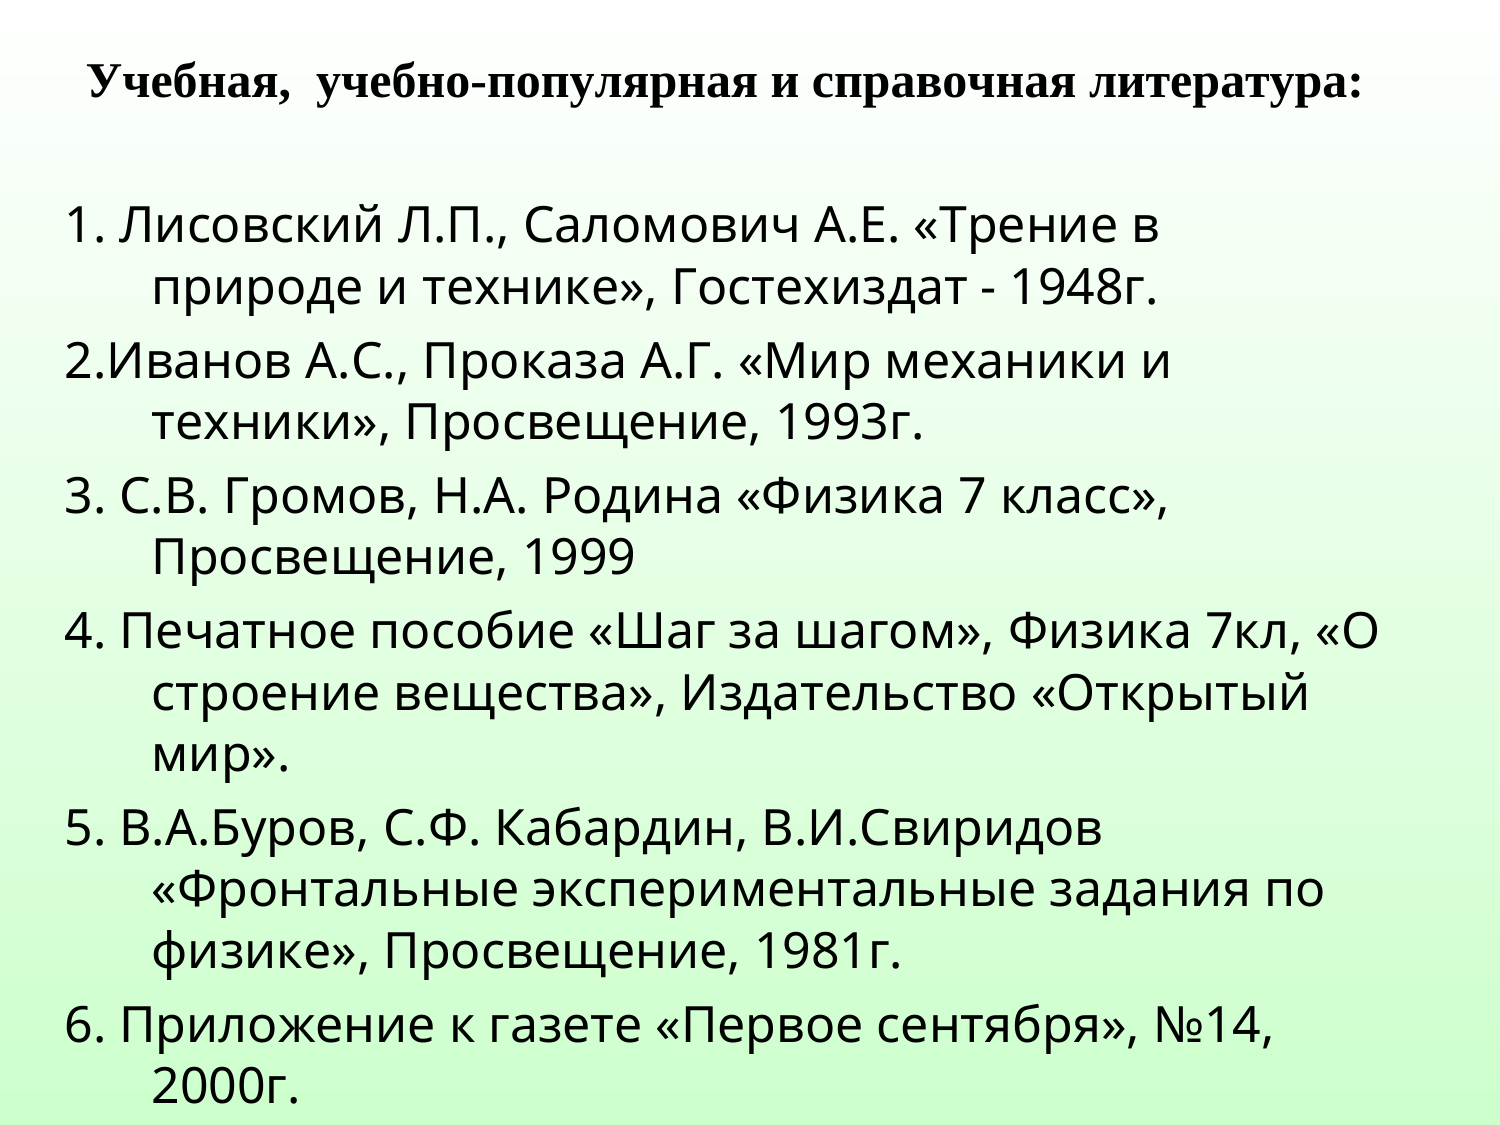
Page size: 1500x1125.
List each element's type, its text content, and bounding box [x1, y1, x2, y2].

list Учебная, учебно-популярная и справочная литература: 1. Лисовский Л.П., Саломович А.Е. «Трение в природе и технике», Гостехиздат - 1948г. 2.Иванов А.С., Проказа А.Г. «Мир механики и техники», Просвещение, 1993г. 3. С.В. Громов, Н.А. Родина «Физика 7 класс», Просвещение, 1999 4. Печатное пособие «Шаг за шагом», Физика 7кл, «О строение вещества», Издательство «Открытый мир». 5. В.А.Буров, С.Ф. Кабардин, В.И.Свиридов «Фронтальные экспериментальные задания по физике», Просвещение, 1981г. 6. Приложение к газете «Первое сентября», №14, 2000г. 7. Тульчинский М.Е. «Качественные задачи по физике 6-7 кл.», Просвещение, 1976г. [50, 49, 1401, 1125]
